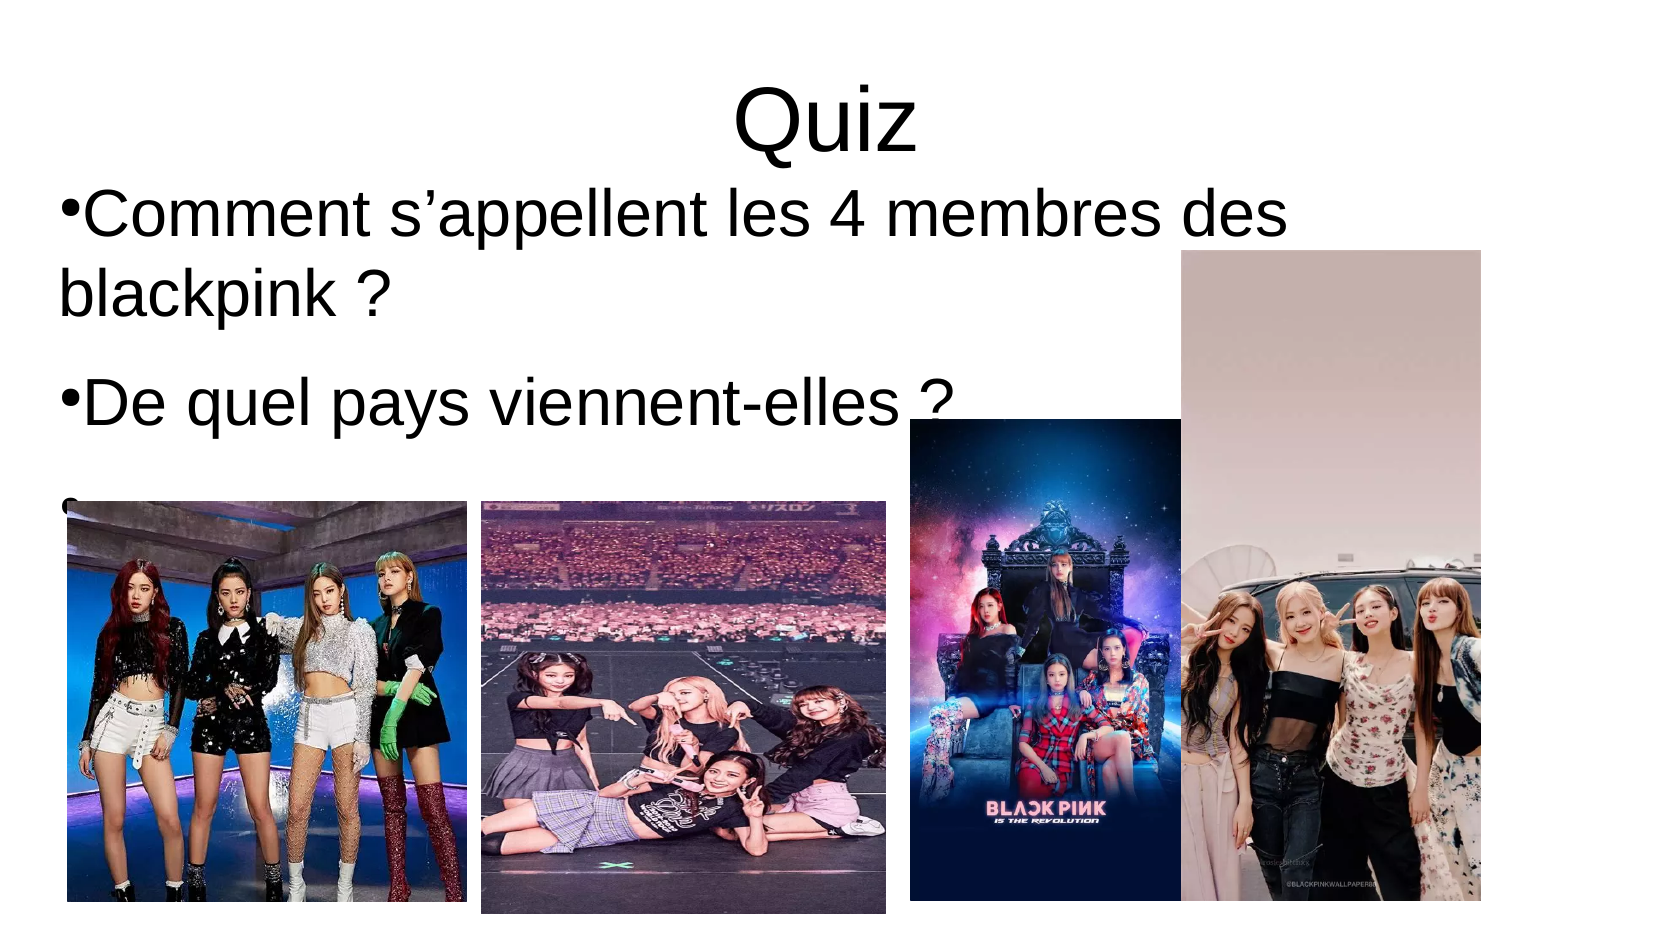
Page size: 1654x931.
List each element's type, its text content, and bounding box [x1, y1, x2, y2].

picture [481, 501, 886, 914]
picture [910, 250, 1481, 901]
list Comment s’appellent les 4 membres des blackpink ? De quel pays viennent-elles ? [59, 169, 1548, 709]
title Quiz [82, 37, 1571, 193]
picture [67, 501, 467, 902]
